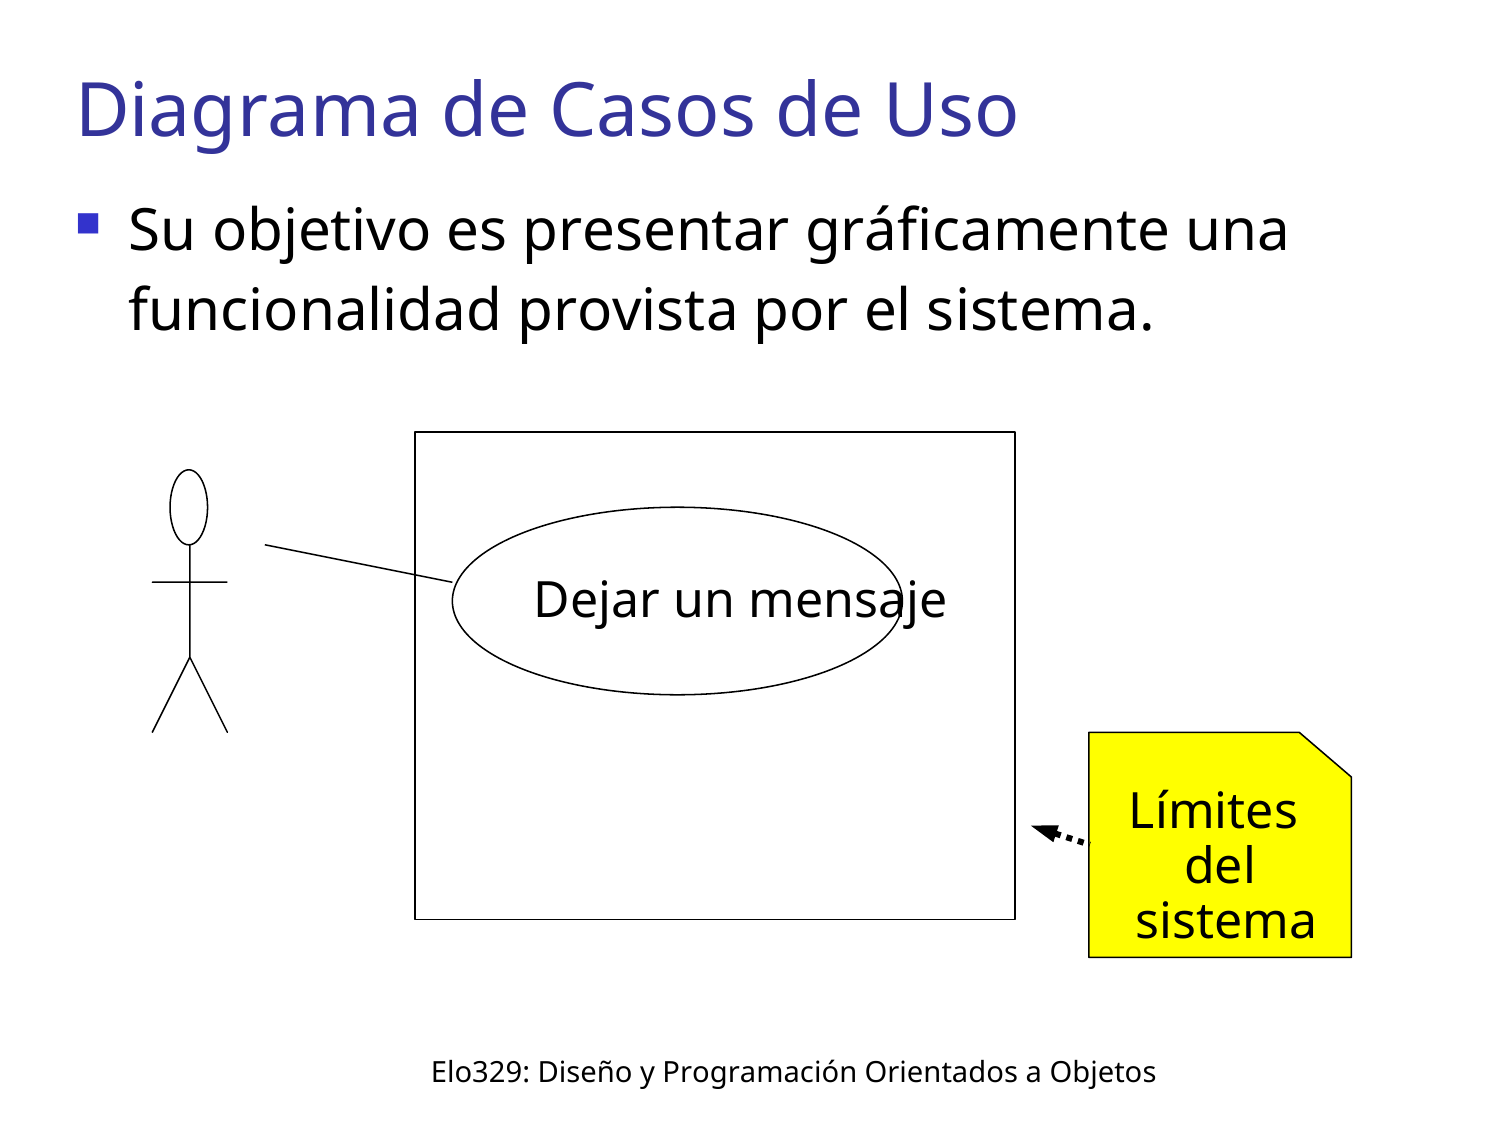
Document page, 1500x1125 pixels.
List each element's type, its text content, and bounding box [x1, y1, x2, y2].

text_box Límites del sistema [1088, 732, 1352, 958]
title Diagrama de Casos de Uso [75, 25, 1449, 188]
text_box Dejar un mensaje [452, 507, 903, 695]
list Su objetivo es presentar gráficamente una funcionalidad provista por el sistema. [75, 187, 1446, 1051]
